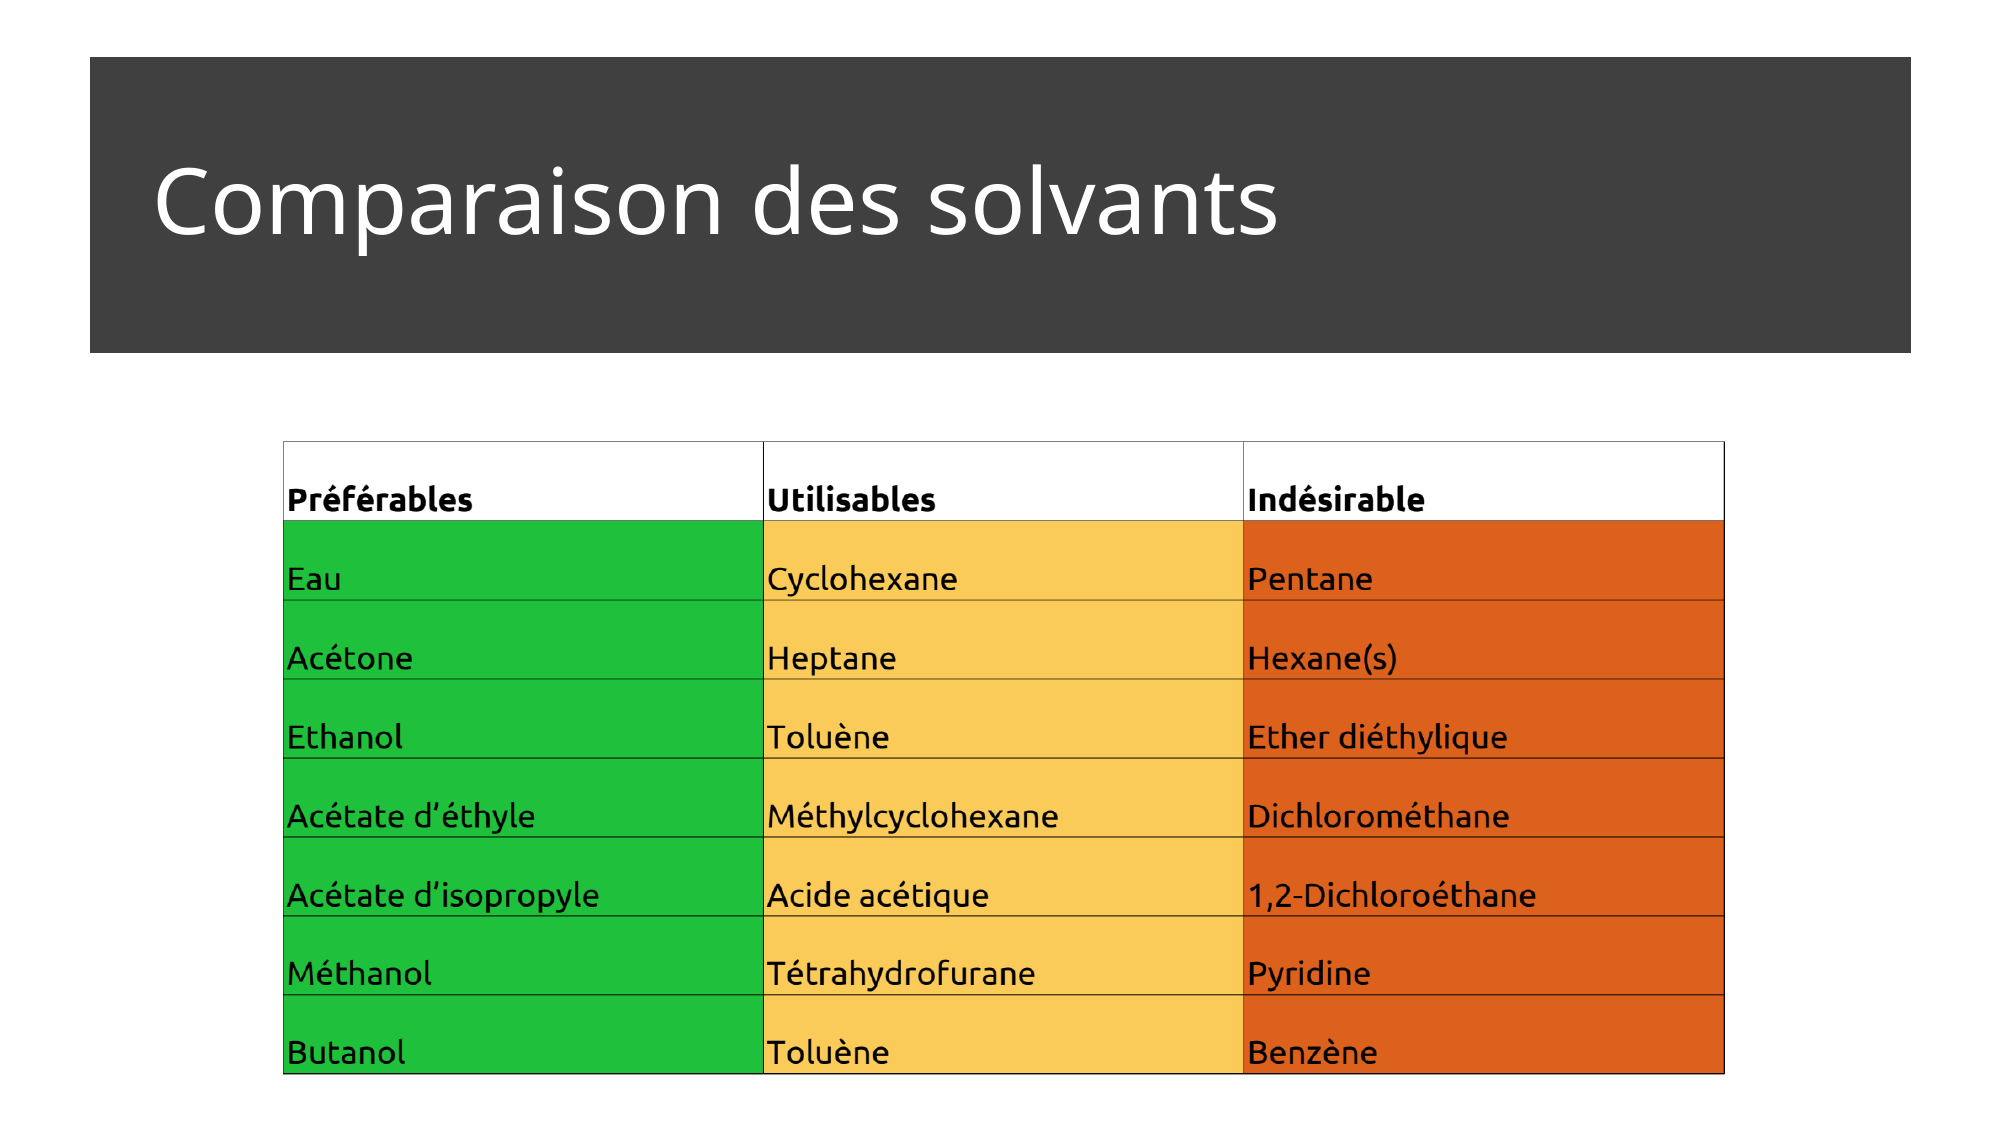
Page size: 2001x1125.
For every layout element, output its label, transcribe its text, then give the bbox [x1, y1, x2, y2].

text_box [90, 57, 1911, 353]
title Comparaison des solvants [137, 96, 1863, 314]
picture [268, 431, 1732, 1082]
